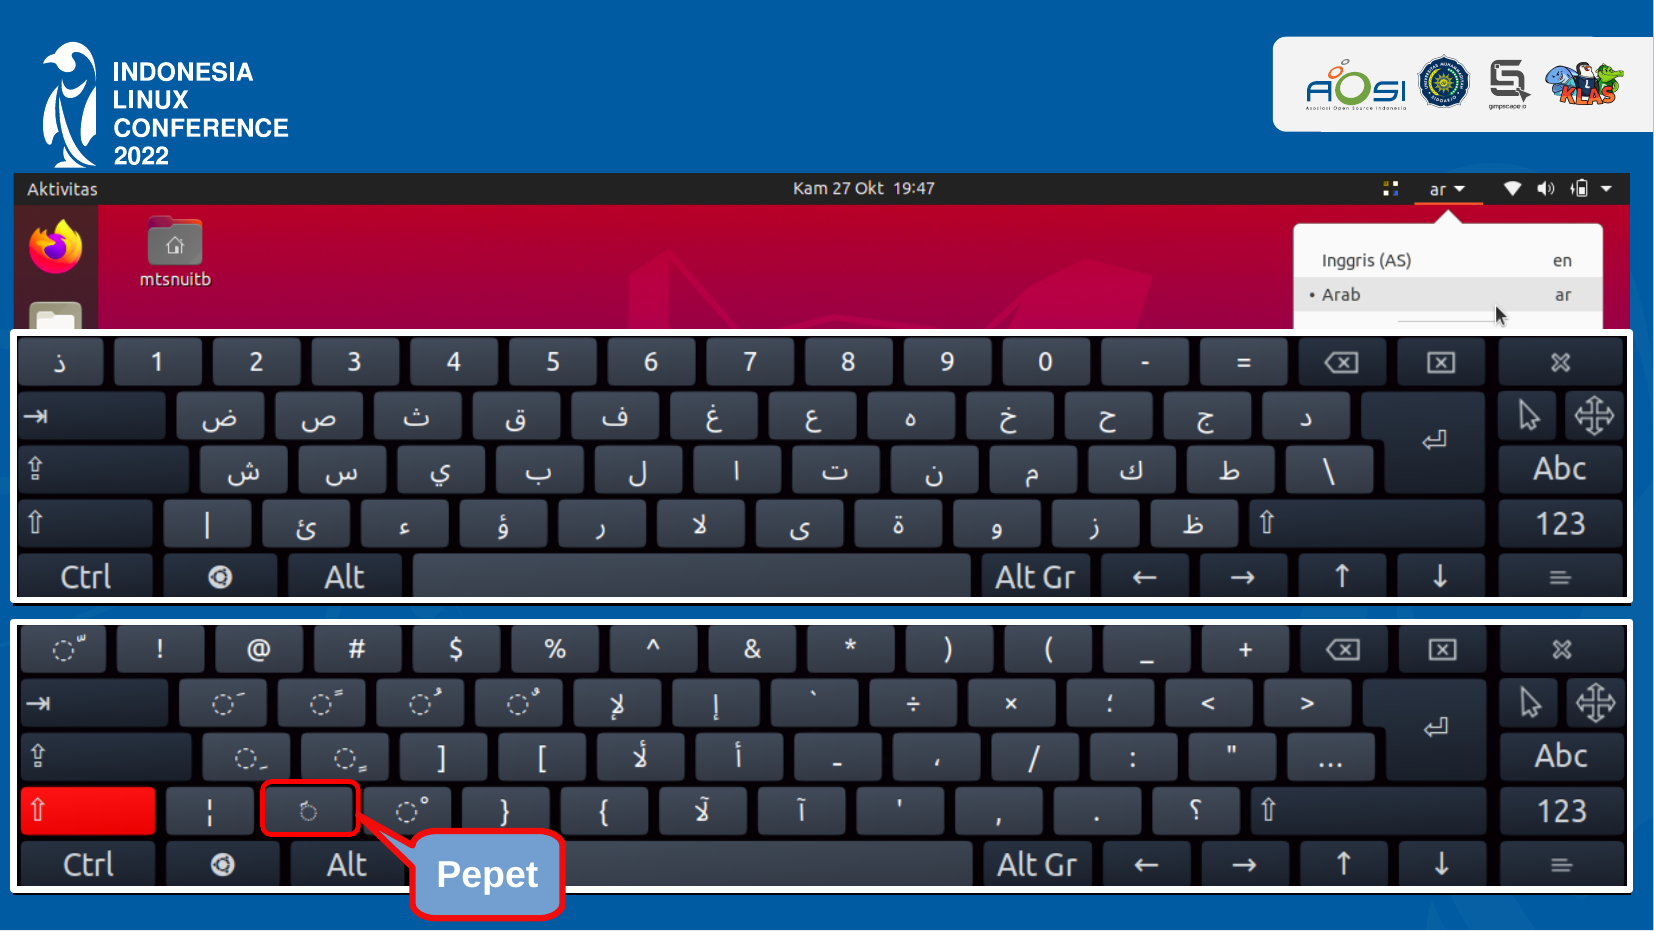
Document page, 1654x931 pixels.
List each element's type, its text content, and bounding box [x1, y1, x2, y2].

text_box Pepet [358, 815, 563, 919]
picture [17, 336, 1627, 597]
picture [17, 625, 1627, 886]
picture [1417, 54, 1471, 108]
picture [1545, 62, 1624, 105]
picture [265, 784, 355, 832]
picture [13, 173, 1630, 329]
